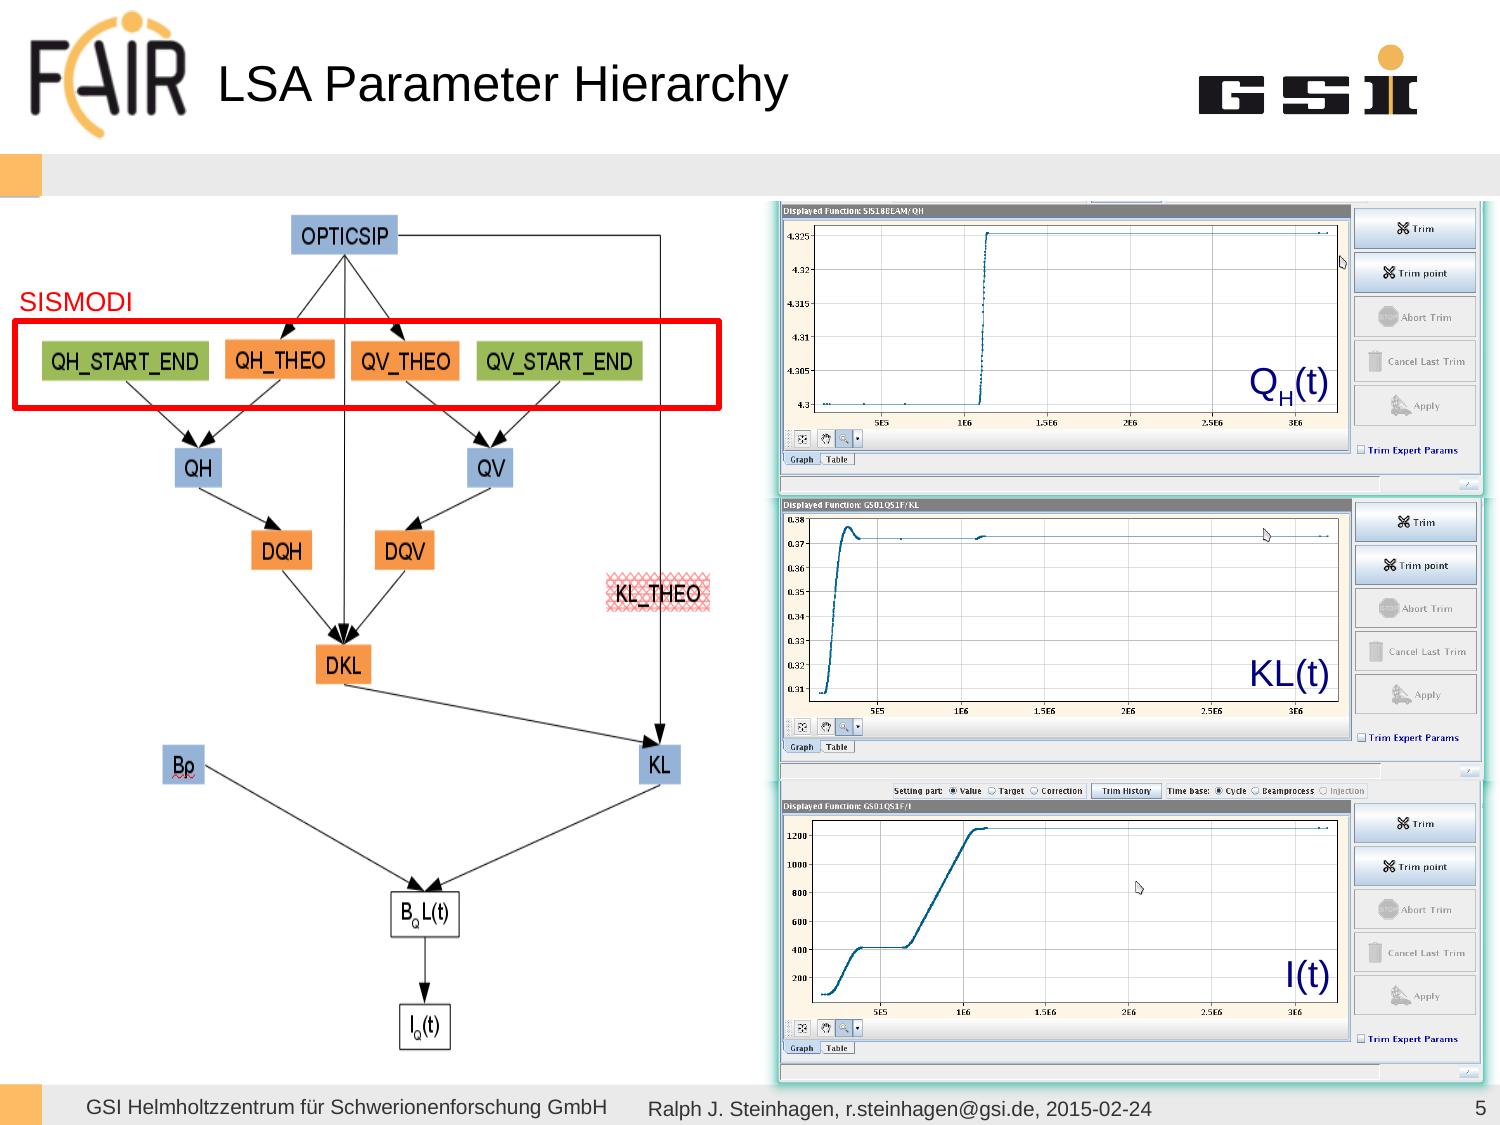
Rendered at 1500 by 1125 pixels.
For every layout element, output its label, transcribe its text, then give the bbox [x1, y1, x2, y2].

text_box QH(t) [1234, 353, 1354, 419]
text_box SISMODI [4, 279, 236, 325]
text_box I(t) [1270, 946, 1358, 1003]
picture [753, 201, 1500, 1108]
picture [38, 324, 716, 405]
picture [38, 210, 719, 318]
title LSA Parameter Hierarchy [217, 20, 1180, 147]
picture [30, 9, 187, 141]
text_box KL(t) [1234, 644, 1358, 744]
picture [1197, 42, 1419, 117]
picture [38, 411, 719, 1065]
